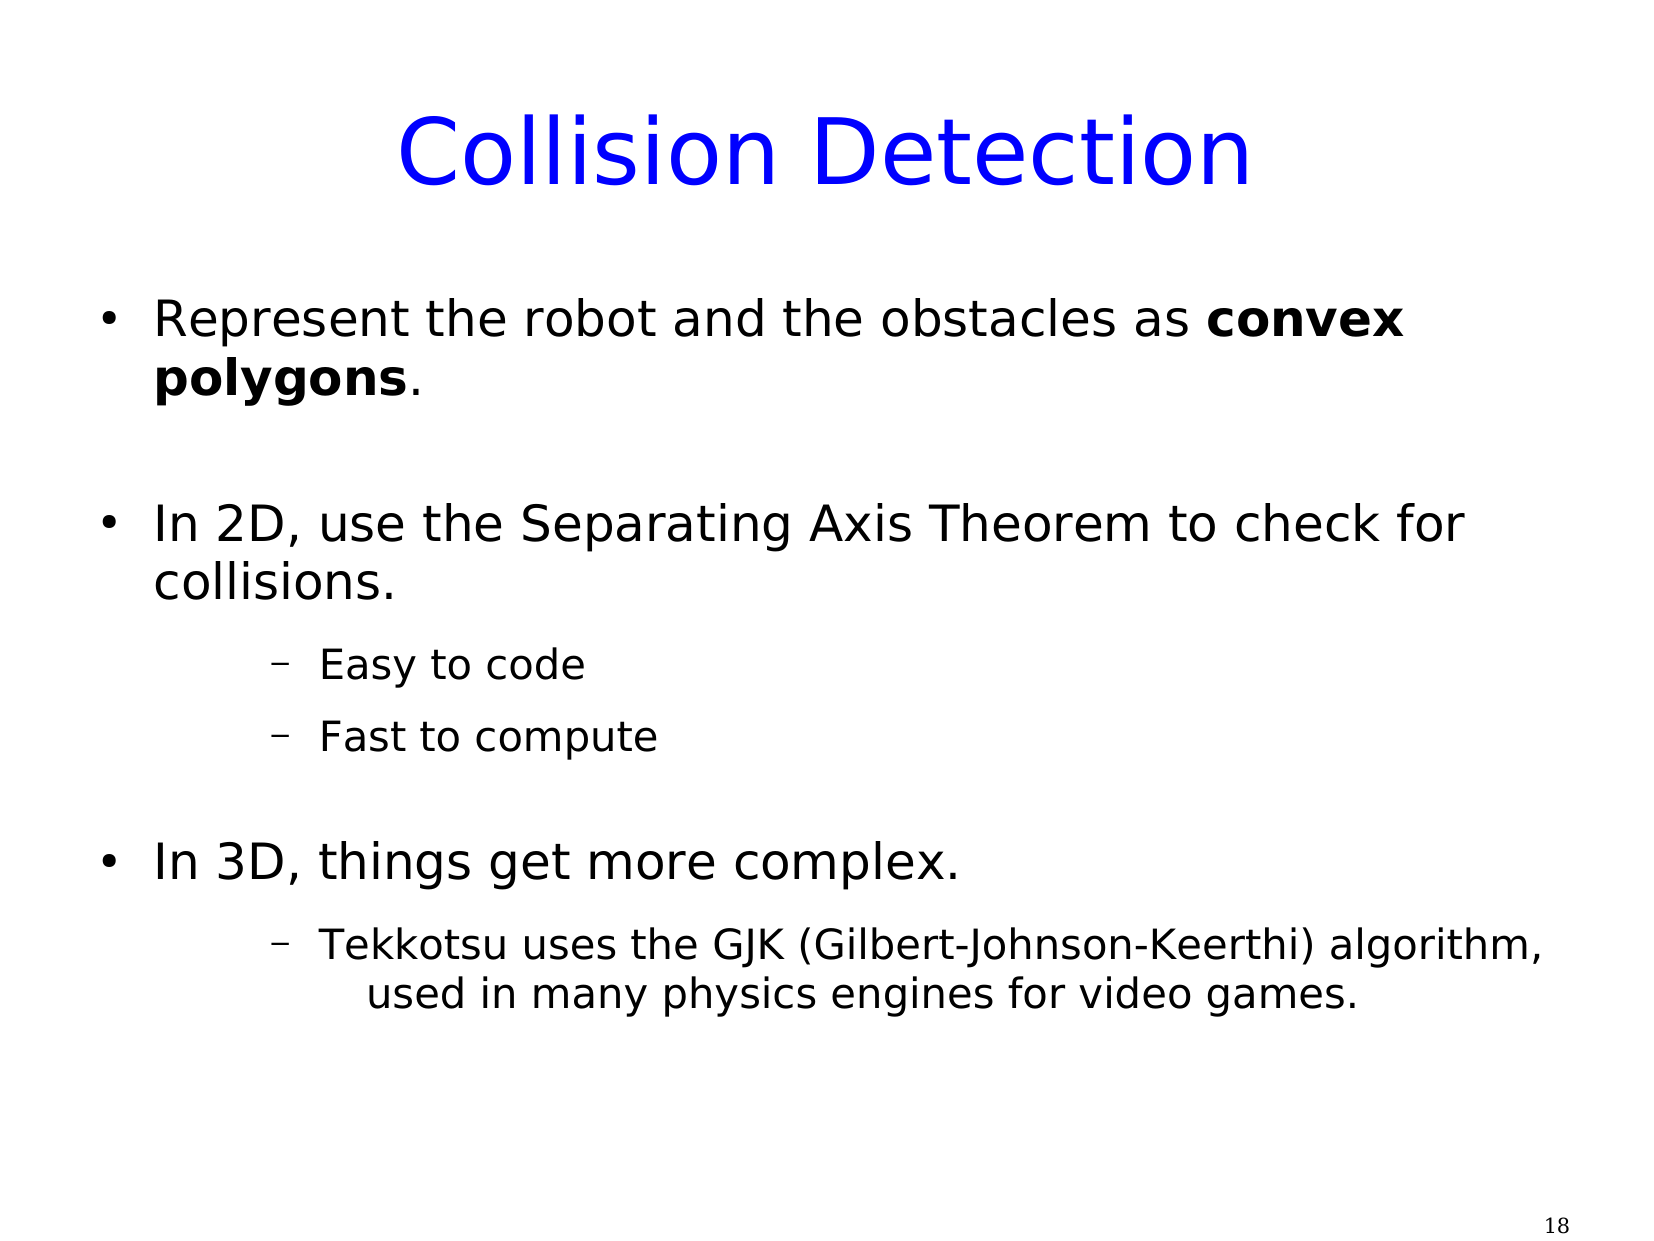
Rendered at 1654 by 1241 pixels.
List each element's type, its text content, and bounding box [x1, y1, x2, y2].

list Represent the robot and the obstacles as convex polygons. In 2D, use the Separating Axis Theorem to check for collisions. Easy to code Fast to compute In 3D, things get more complex. Tekkotsu uses the GJK (Gilbert-Johnson-Keerthi) algorithm, used in many physics engines for video games. [82, 290, 1571, 1095]
title Collision Detection [82, 49, 1571, 257]
